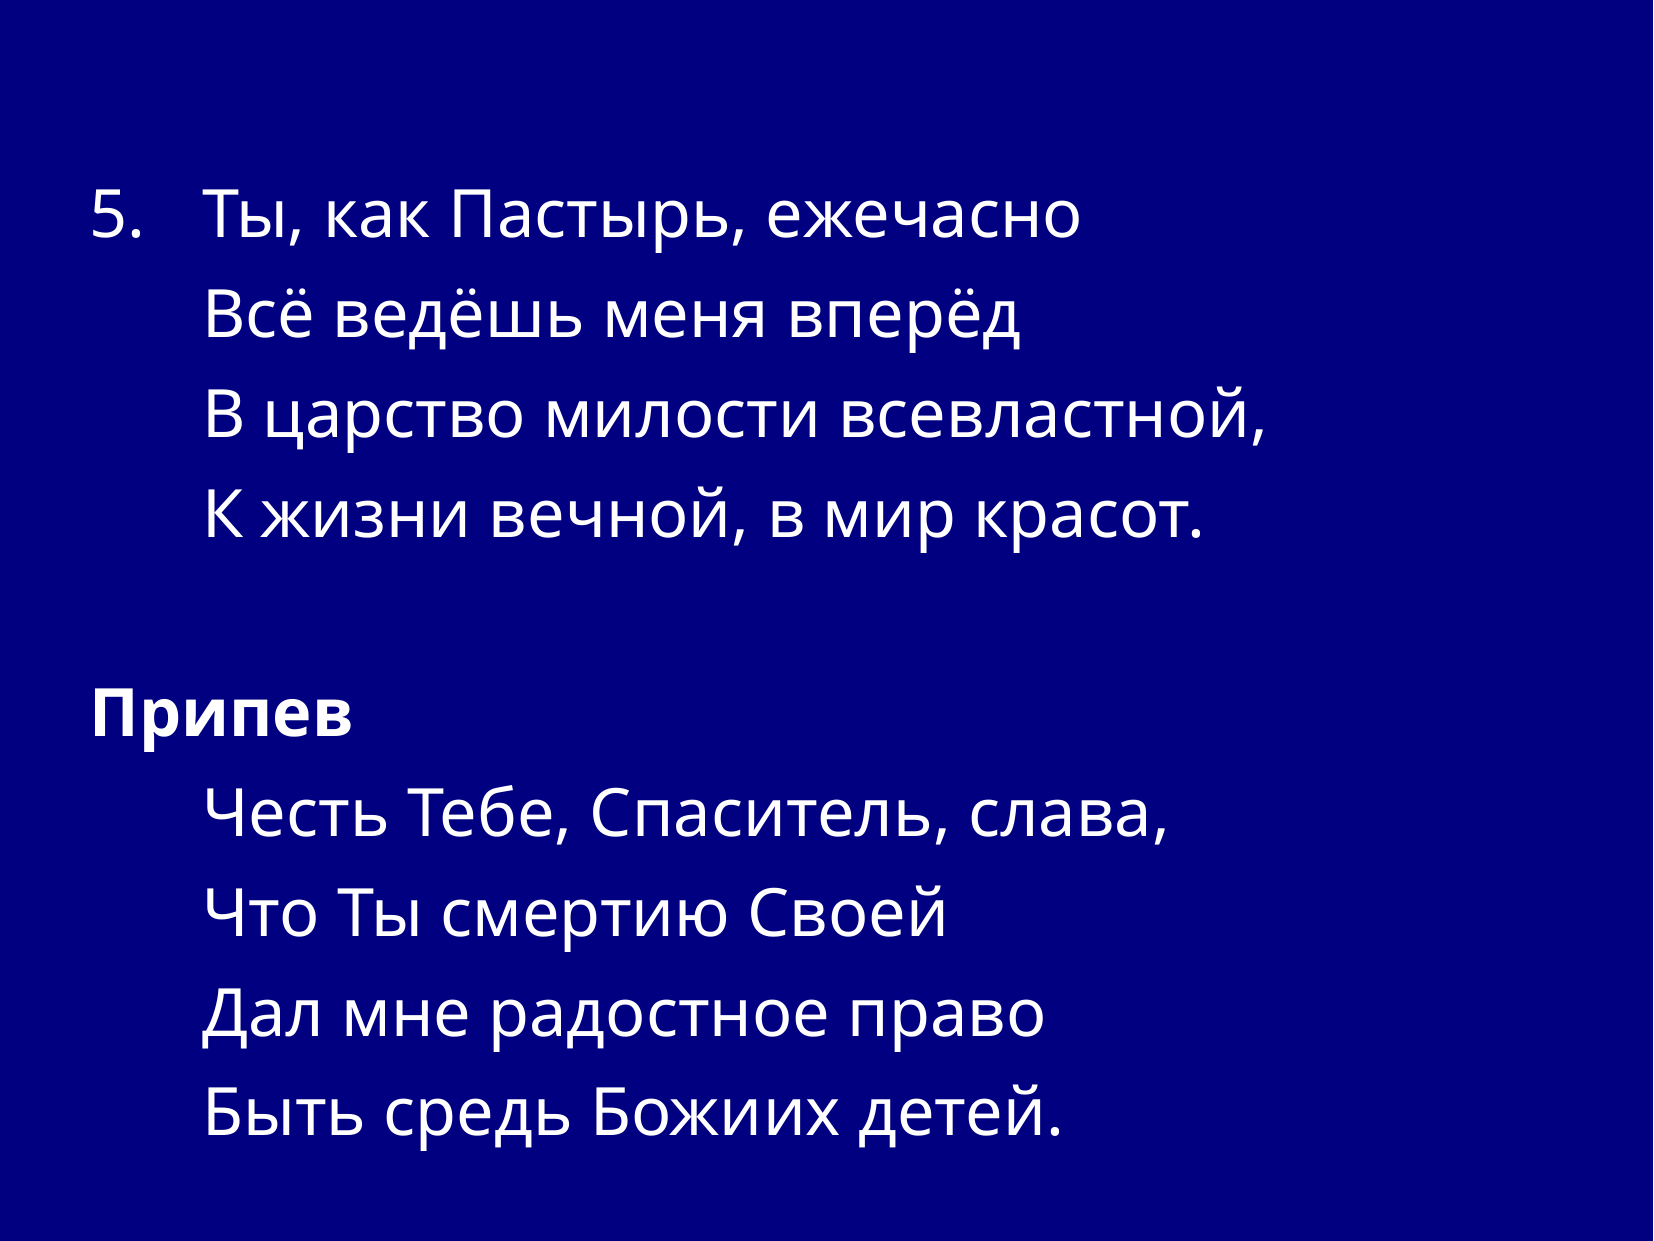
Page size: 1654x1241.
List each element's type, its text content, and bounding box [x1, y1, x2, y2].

text_box 5. Ты, как Пастырь, ежечасно Всё ведёшь меня вперёд В царство милости всевластной, К жизни вечной, в мир красот. Припев Честь Тебе, Спаситель, слава, Что Ты смертию Своей Дал мне радостное право Быть средь Божиих детей. [75, 150, 1576, 1163]
